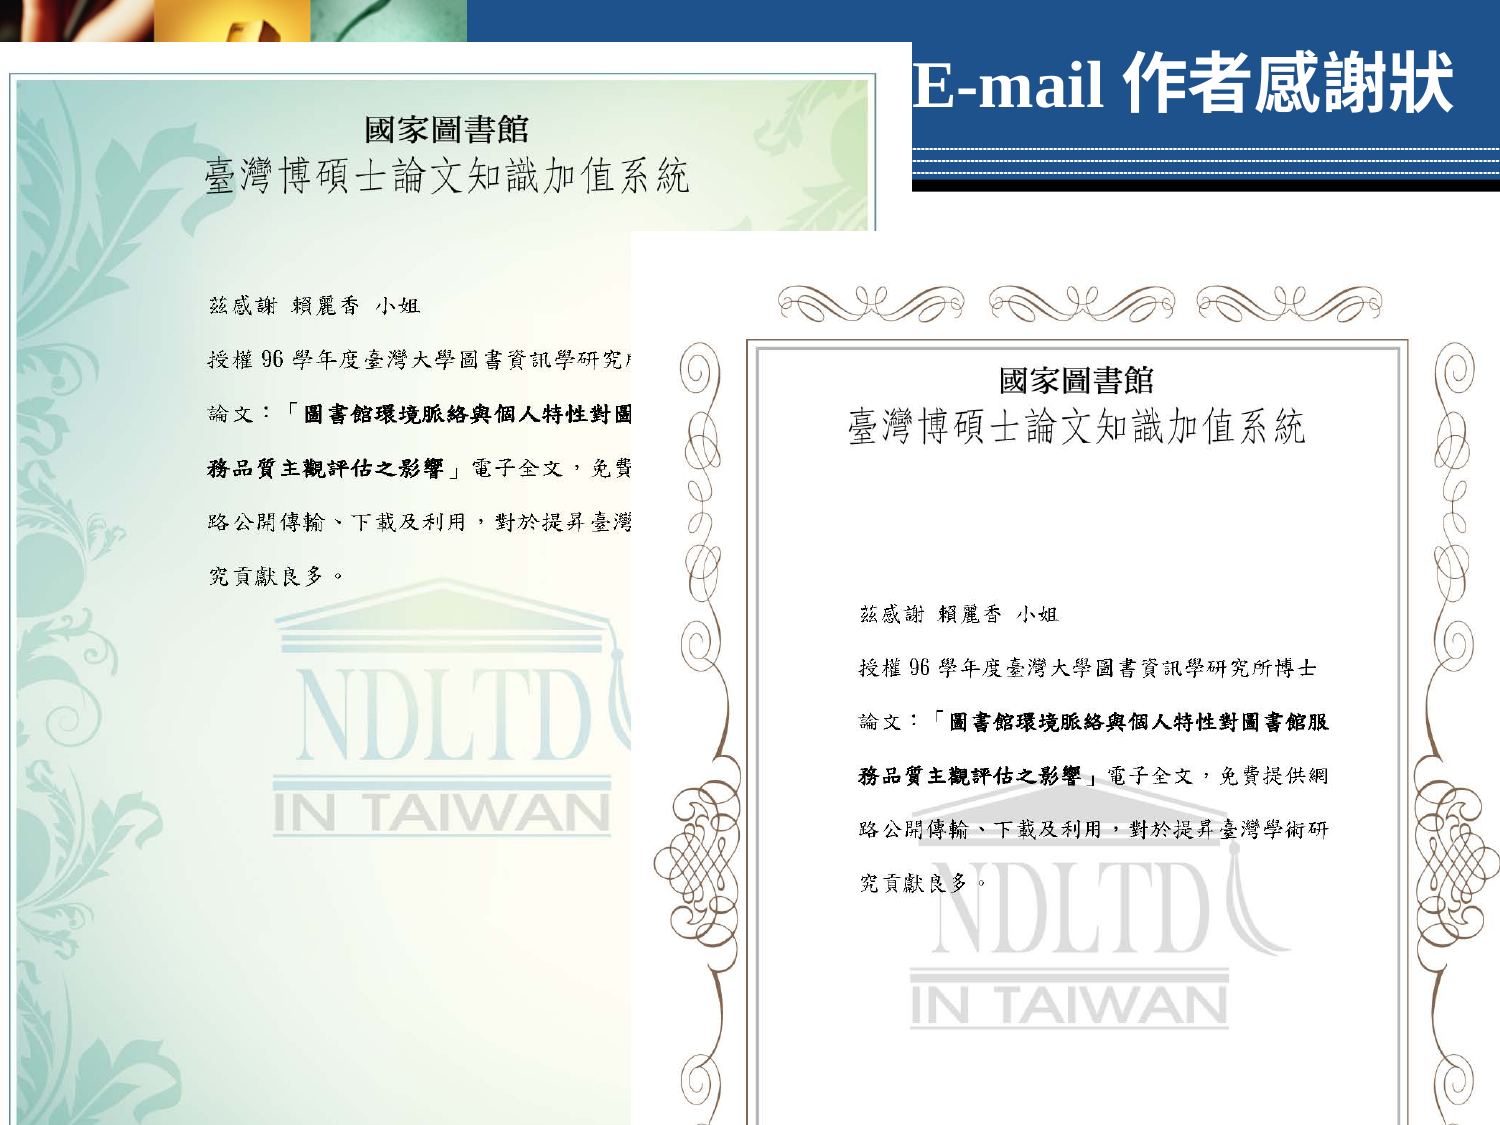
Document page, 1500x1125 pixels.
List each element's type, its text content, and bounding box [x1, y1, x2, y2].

picture [0, 42, 1500, 1125]
title E-mail作者感謝狀 [469, 24, 1470, 138]
